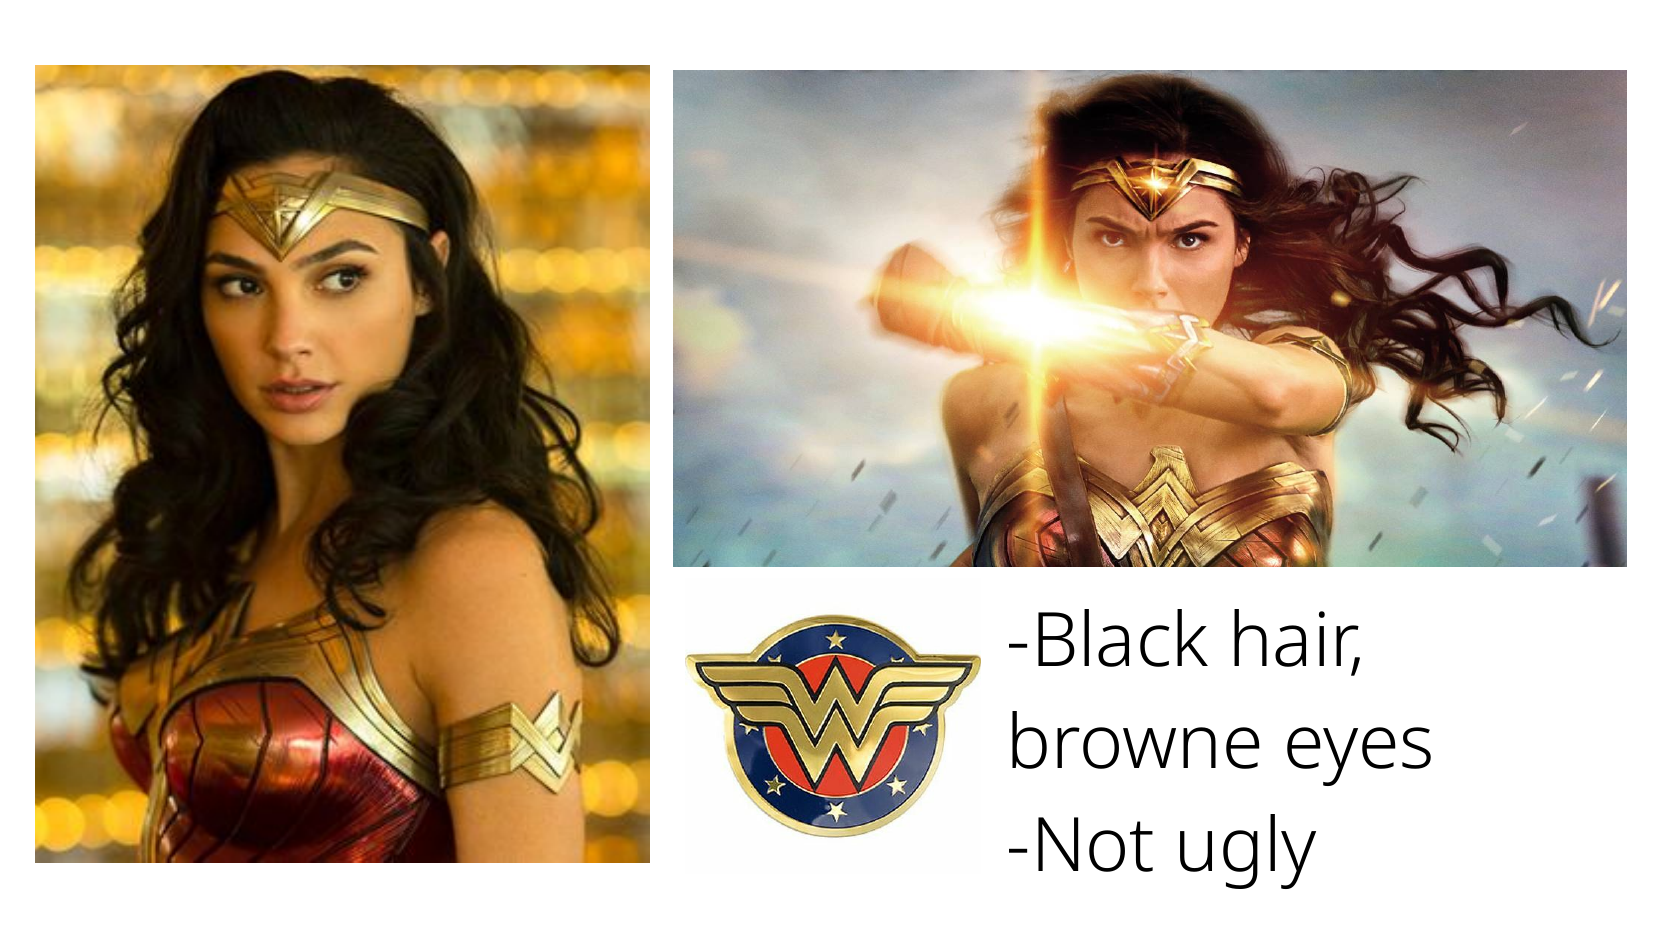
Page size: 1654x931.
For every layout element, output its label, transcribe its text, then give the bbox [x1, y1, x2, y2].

picture [685, 578, 981, 875]
text_box -Black hair, browne eyes -Not ugly [992, 578, 1595, 819]
picture [673, 70, 1627, 567]
picture [35, 65, 650, 863]
